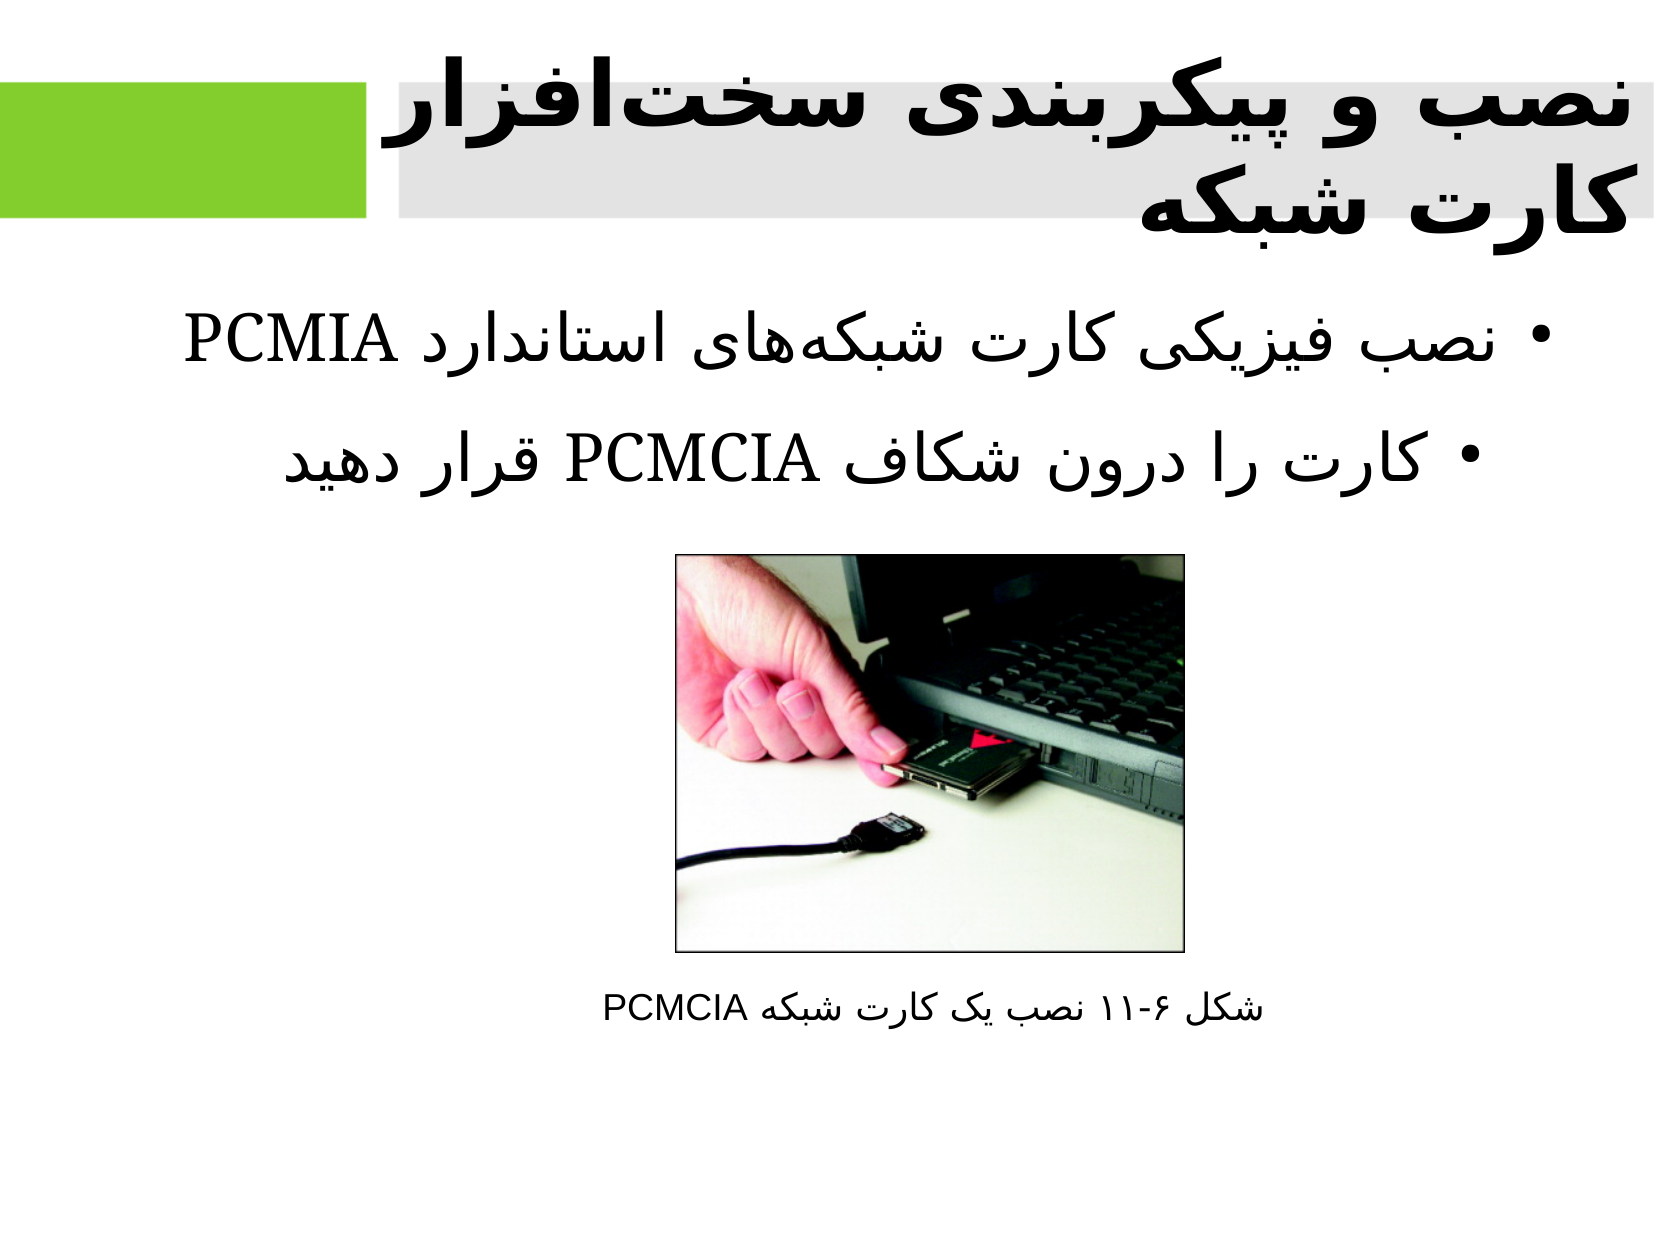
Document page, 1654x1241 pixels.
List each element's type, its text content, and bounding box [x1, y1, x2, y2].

list نصب فیزیکی کارت شبکه‌های استاندارد PCMIA کارت را درون شکاف PCMCIA قرار دهید [82, 290, 1571, 1182]
title نصب و پیکربندی سخت‌افزار کارت شبکه [150, 45, 1639, 253]
picture [0, 0, 1654, 1241]
text_box شکل ۶-۱۱ نصب یک کارت شبکه PCMCIA [509, 974, 1315, 1036]
